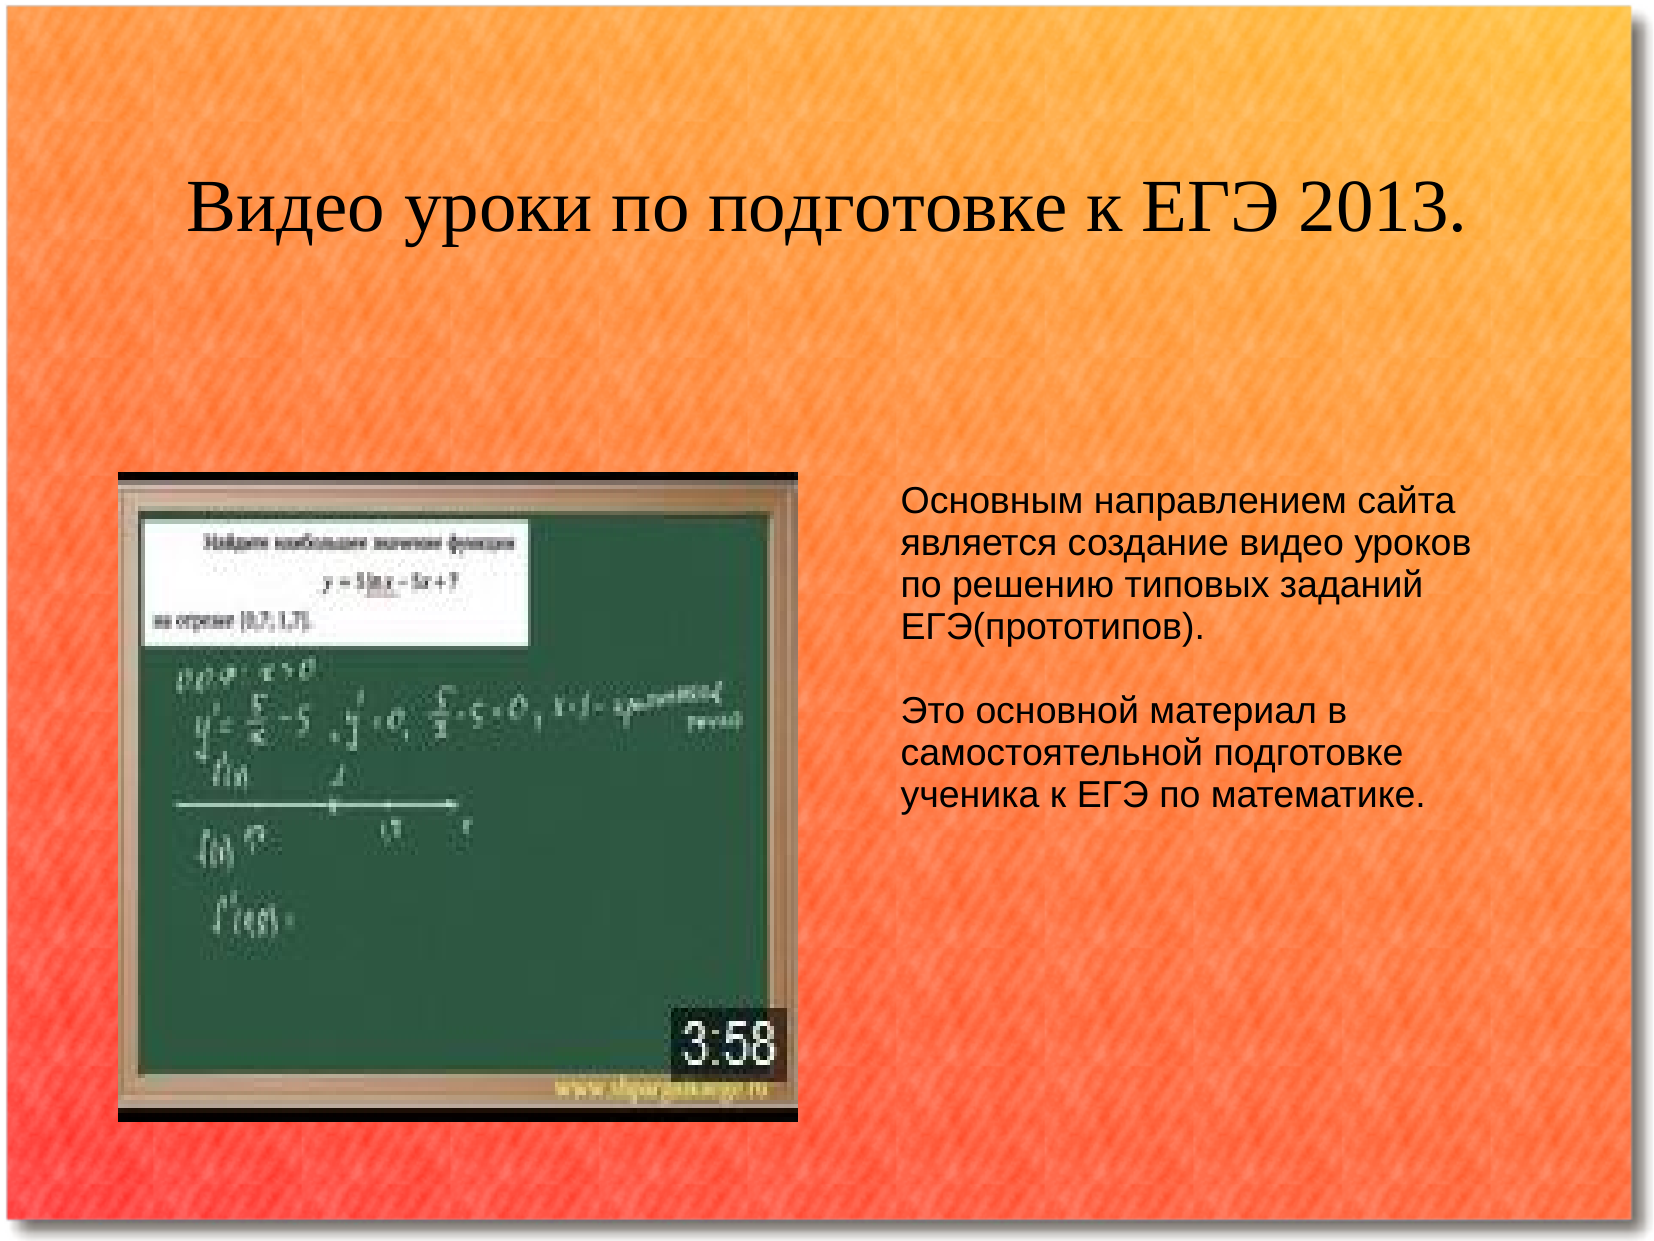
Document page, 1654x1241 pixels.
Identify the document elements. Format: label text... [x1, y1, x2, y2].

title Видео уроки по подготовке к ЕГЭ 2013. [121, 102, 1534, 310]
text_box Основным направлением сайта является создание видео уроков по решению типовых заданий ЕГЭ(прототипов). Это основной материал в самостоятельной подготовке ученика к ЕГЭ по математике. [885, 472, 1536, 824]
picture [0, 0, 1654, 1241]
